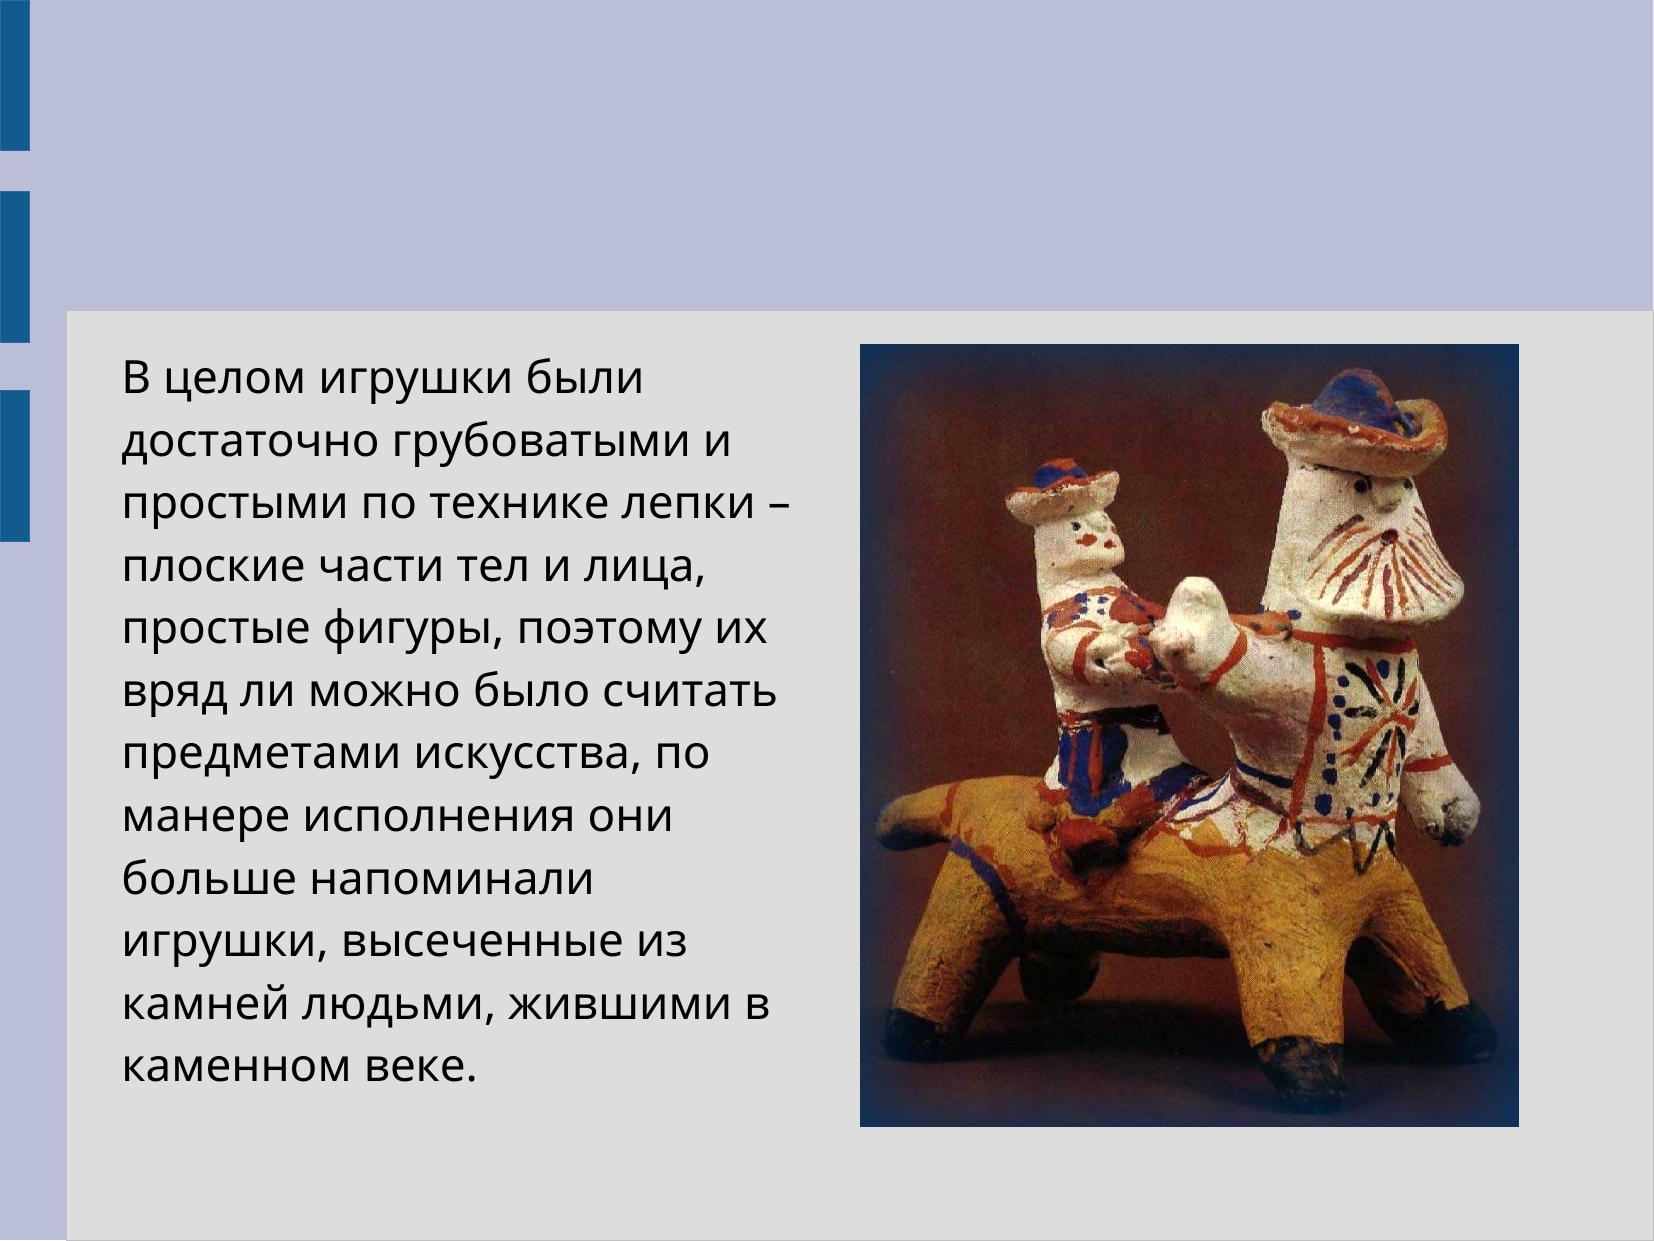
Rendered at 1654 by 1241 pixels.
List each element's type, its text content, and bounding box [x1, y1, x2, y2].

picture [860, 344, 1519, 1127]
list В целом игрушки были достаточно грубоватыми и простыми по технике лепки – плоские части тел и лица, простые фигуры, поэтому их вряд ли можно было считать предметами искусства, по манере исполнения они больше напоминали игрушки, высеченные из камней людьми, жившими в каменном веке. [121, 344, 811, 1127]
